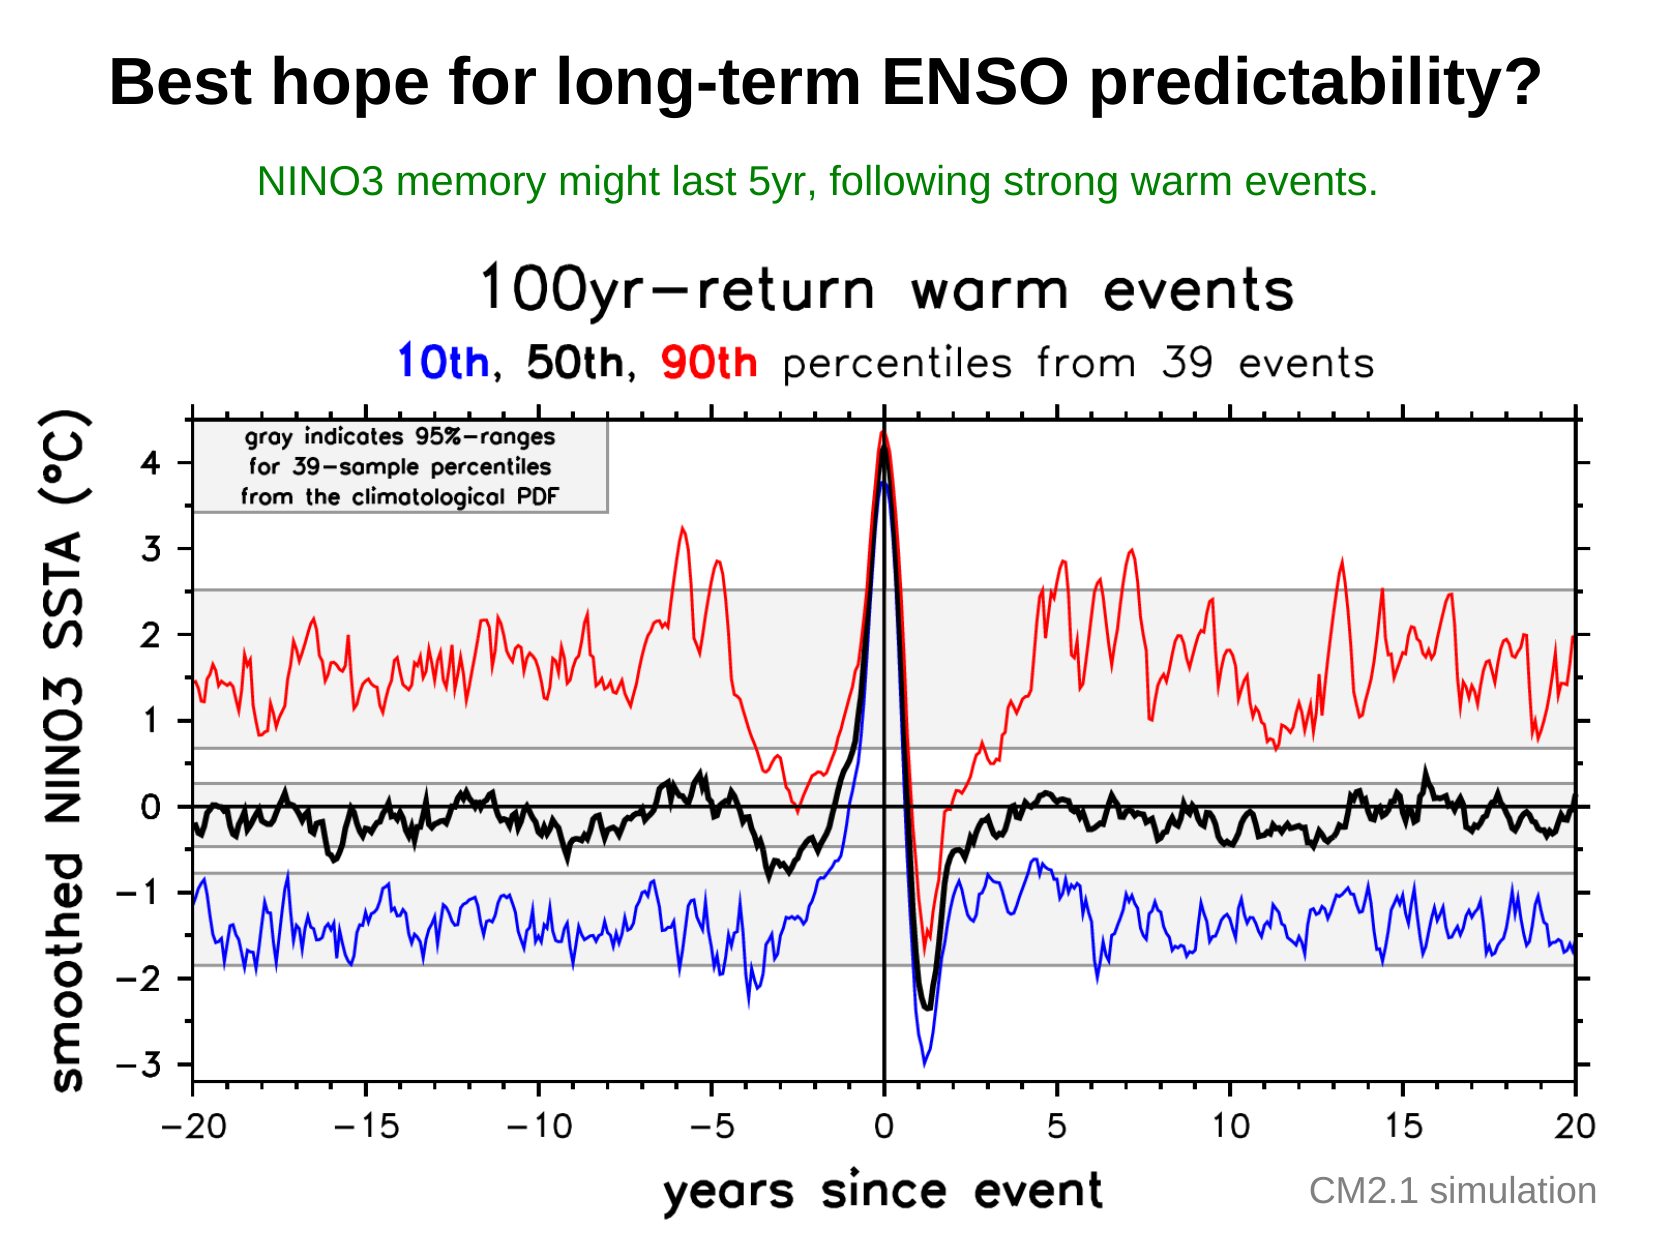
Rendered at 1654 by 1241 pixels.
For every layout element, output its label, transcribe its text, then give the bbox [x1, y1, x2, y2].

text_box CM2.1 simulation [1236, 1163, 1654, 1221]
picture [12, 251, 1642, 1228]
text_box NINO3 memory might last 5yr, following strong warm events. [112, 174, 1524, 235]
text_box Best hope for long-term ENSO predictability? [71, 32, 1583, 132]
